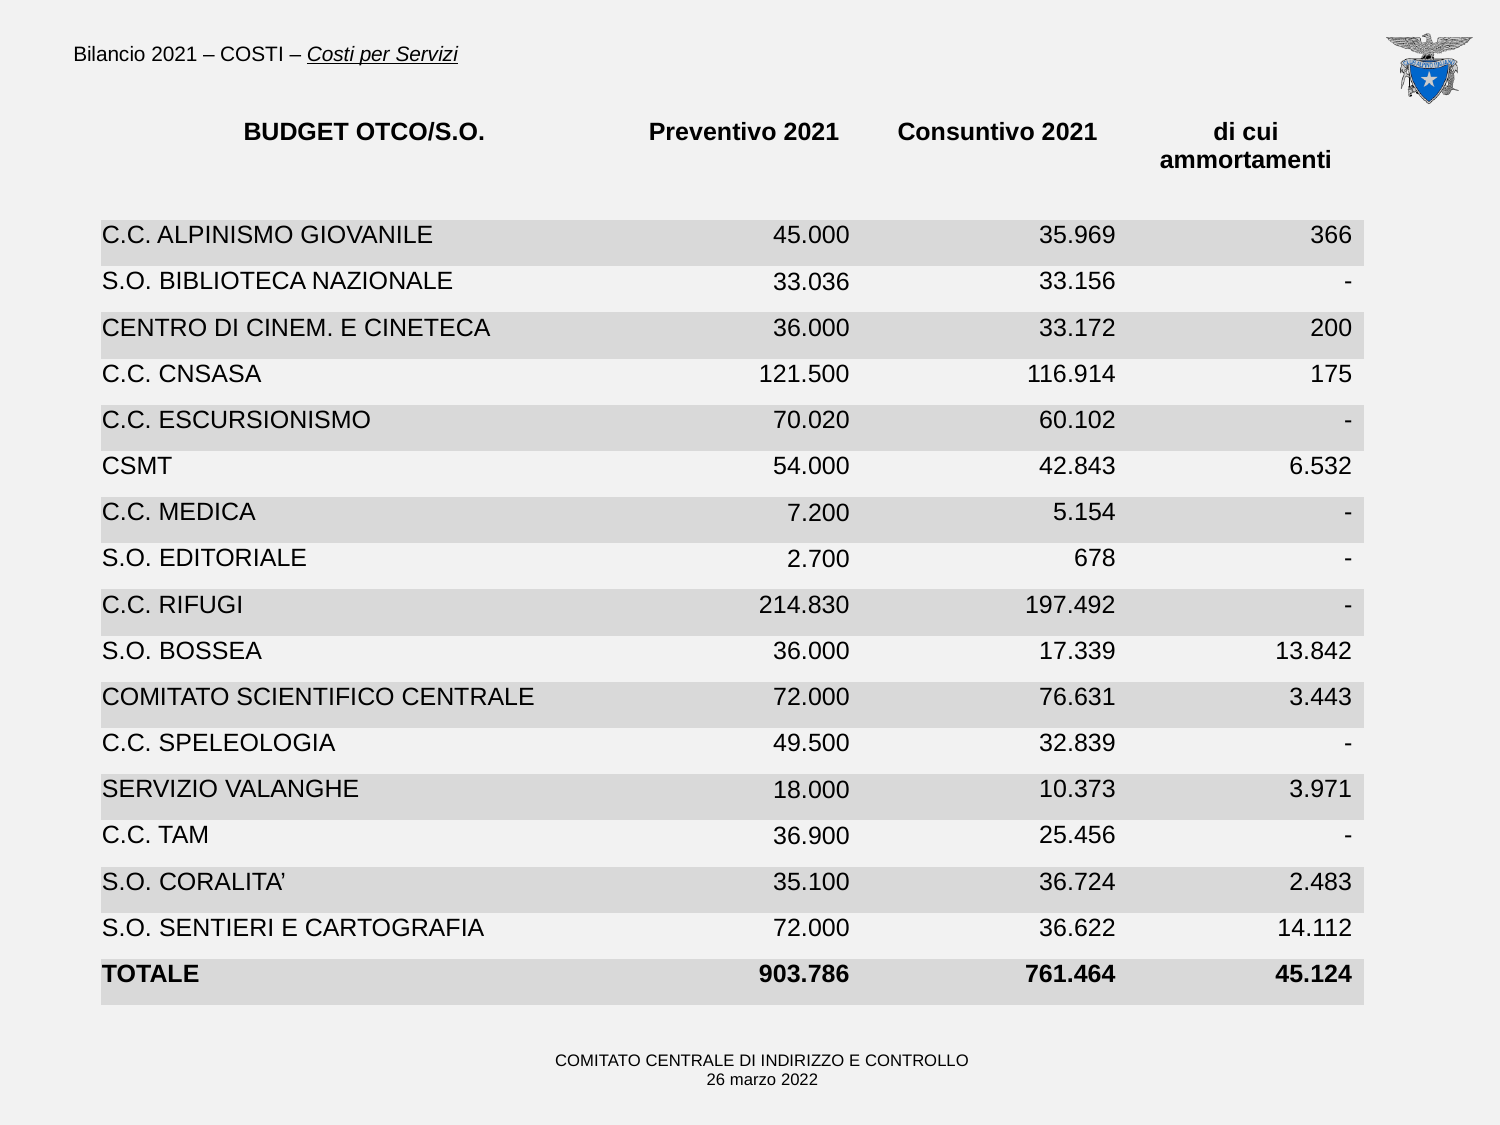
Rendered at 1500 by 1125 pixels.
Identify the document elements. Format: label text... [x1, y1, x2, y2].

table_cell 6.532 [1128, 451, 1364, 497]
table_cell 72.000 [621, 913, 868, 959]
table_cell - [1128, 497, 1364, 543]
table_cell 36.622 [868, 913, 1128, 959]
table_cell 5.154 [868, 497, 1128, 543]
table_cell C.C. ESCURSIONISMO [101, 405, 621, 451]
table_cell C.C. RIFUGI [101, 589, 621, 636]
table_cell 70.020 [621, 405, 868, 451]
text_box COMITATO CENTRALE DI INDIRIZZO E CONTROLLO 26 marzo 2022 [278, 1044, 1247, 1100]
table_cell 36.724 [868, 867, 1128, 913]
table_cell 76.631 [868, 682, 1128, 728]
table_cell 36.900 [621, 820, 868, 867]
table_cell 42.843 [868, 451, 1128, 497]
table_cell S.O. BOSSEA [101, 636, 621, 682]
table_cell C.C. SPELEOLOGIA [101, 728, 621, 774]
table_cell S.O. BIBLIOTECA NAZIONALE [101, 266, 621, 312]
table_cell 13.842 [1128, 636, 1364, 682]
table_cell CENTRO DI CINEM. E CINETECA [101, 312, 621, 359]
table_cell - [1128, 728, 1364, 774]
table_cell 45.000 [621, 220, 868, 266]
table_cell 36.000 [621, 636, 868, 682]
table_cell 17.339 [868, 636, 1128, 682]
table_cell 35.969 [868, 220, 1128, 266]
table_cell 35.100 [621, 867, 868, 913]
table_cell - [1128, 543, 1364, 589]
table_cell - [1128, 405, 1364, 451]
table_header BUDGET OTCO/S.O. [101, 117, 621, 220]
table_cell S.O. EDITORIALE [101, 543, 621, 589]
table_cell S.O. CORALITA’ [101, 867, 621, 913]
table_cell - [1128, 266, 1364, 312]
table_cell 33.036 [621, 266, 868, 312]
table_header Preventivo 2021 [621, 117, 868, 220]
table_cell 10.373 [868, 774, 1128, 820]
table_cell 7.200 [621, 497, 868, 543]
table_header di cui ammortamenti [1128, 117, 1364, 220]
table_cell 175 [1128, 359, 1364, 405]
table_cell 18.000 [621, 774, 868, 820]
table_cell 2.483 [1128, 867, 1364, 913]
table_cell 197.492 [868, 589, 1128, 636]
table_cell 366 [1128, 220, 1364, 266]
table_cell SERVIZIO VALANGHE [101, 774, 621, 820]
table_cell TOTALE [101, 959, 621, 1005]
table_cell 761.464 [868, 959, 1128, 1005]
table_cell 121.500 [621, 359, 868, 405]
table_cell 3.443 [1128, 682, 1364, 728]
table_cell 32.839 [868, 728, 1128, 774]
table_cell 60.102 [868, 405, 1128, 451]
table_cell C.C. CNSASA [101, 359, 621, 405]
picture [1382, 29, 1477, 112]
table_cell COMITATO SCIENTIFICO CENTRALE [101, 682, 621, 728]
table_header Consuntivo 2021 [868, 117, 1128, 220]
table_cell 116.914 [868, 359, 1128, 405]
table_cell S.O. SENTIERI E CARTOGRAFIA [101, 913, 621, 959]
table_cell 903.786 [621, 959, 868, 1005]
table_cell 33.172 [868, 312, 1128, 359]
table_cell C.C. MEDICA [101, 497, 621, 543]
text_box Bilancio 2021 – COSTI – Costi per Servizi [58, 35, 504, 76]
table_cell 45.124 [1128, 959, 1364, 1005]
table_cell 25.456 [868, 820, 1128, 867]
table_cell 72.000 [621, 682, 868, 728]
table_cell C.C. ALPINISMO GIOVANILE [101, 220, 621, 266]
table_cell 33.156 [868, 266, 1128, 312]
table_cell 36.000 [621, 312, 868, 359]
table_cell 678 [868, 543, 1128, 589]
table_cell CSMT [101, 451, 621, 497]
table_cell 214.830 [621, 589, 868, 636]
table_cell 2.700 [621, 543, 868, 589]
table_cell 49.500 [621, 728, 868, 774]
table_cell 54.000 [621, 451, 868, 497]
table_cell 3.971 [1128, 774, 1364, 820]
table_cell 200 [1128, 312, 1364, 359]
table_cell C.C. TAM [101, 820, 621, 867]
table_cell 14.112 [1128, 913, 1364, 959]
table_cell - [1128, 820, 1364, 867]
table_cell - [1128, 589, 1364, 636]
